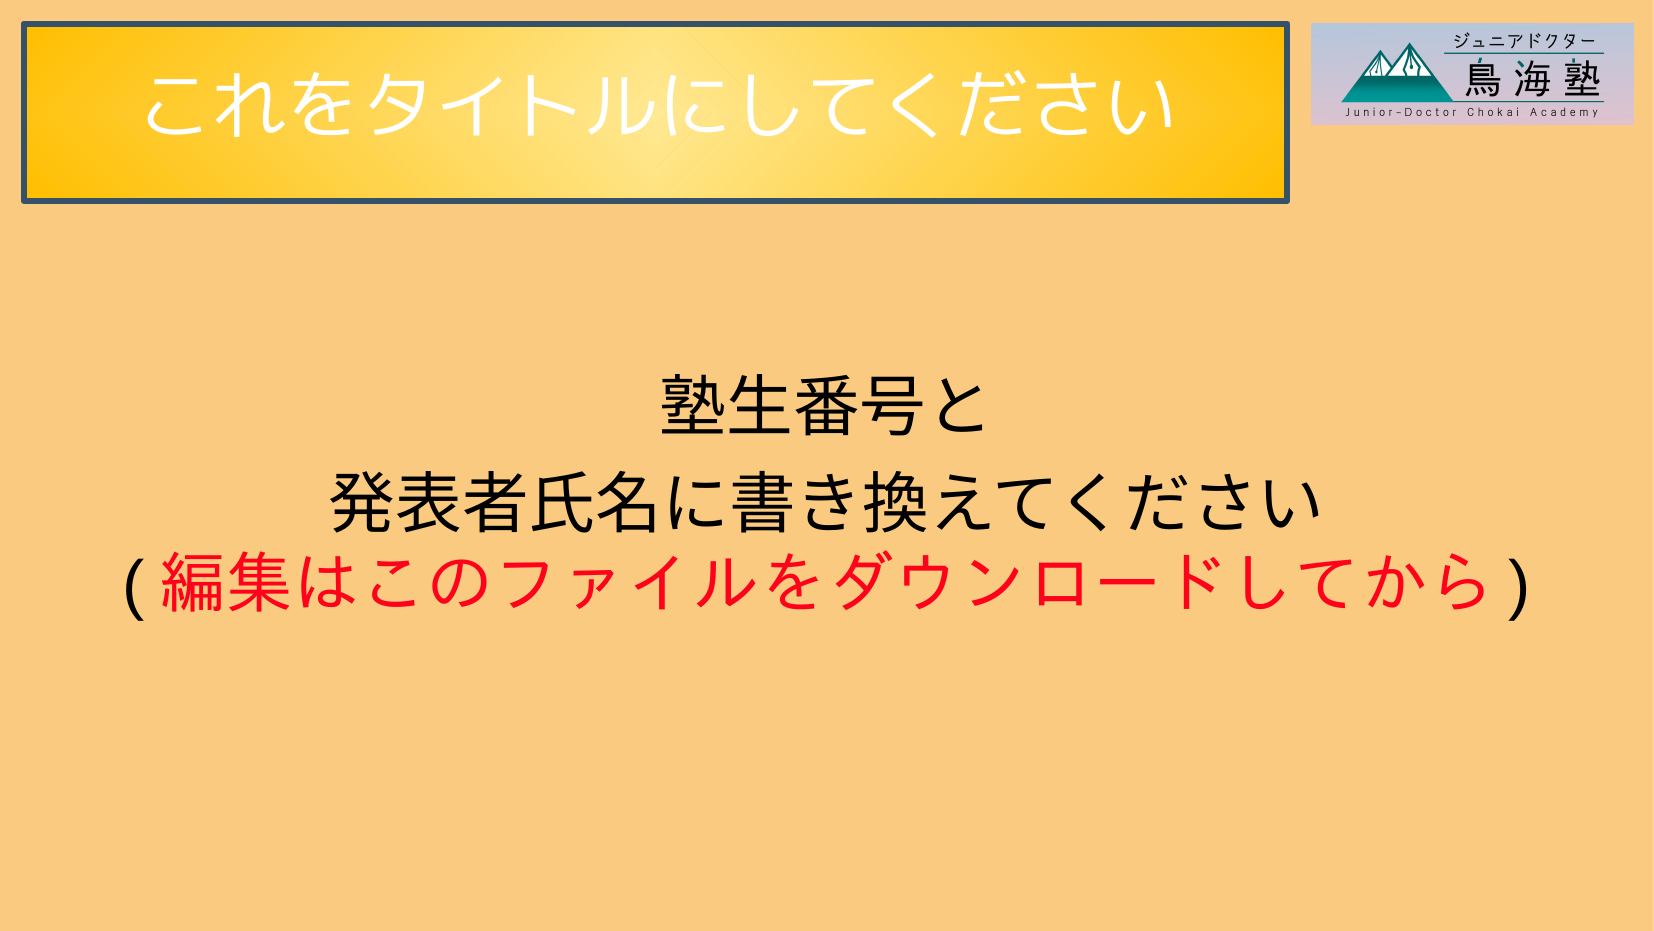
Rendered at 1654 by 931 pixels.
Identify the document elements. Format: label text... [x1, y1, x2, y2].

title これをタイトルにしてください [82, 29, 1235, 184]
subtitle 塾生番号と 発表者氏名に書き換えてください (編集はこのファイルをダウンロードしてから) [82, 217, 1571, 758]
picture [1311, 23, 1634, 125]
